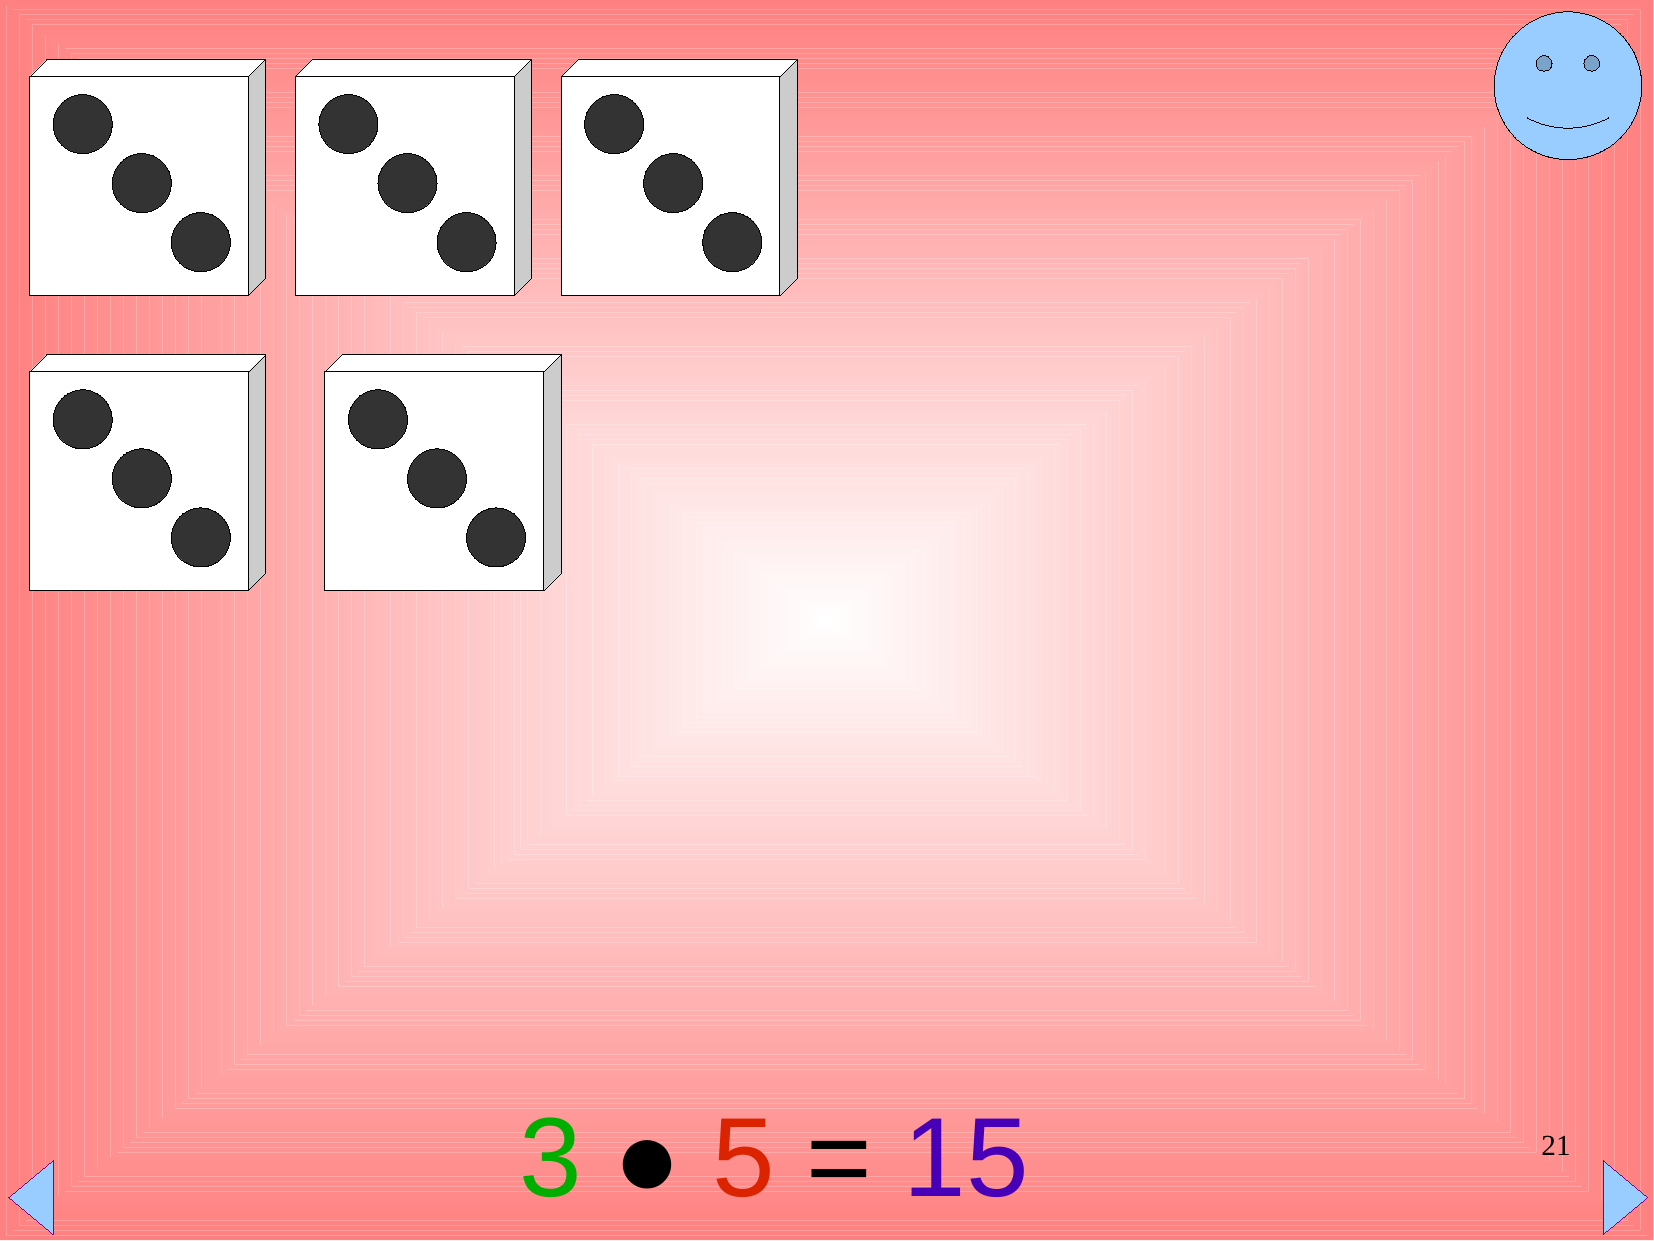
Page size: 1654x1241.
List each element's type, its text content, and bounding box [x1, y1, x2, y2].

text_box [1494, 11, 1642, 160]
text_box [8, 1160, 54, 1235]
text_box [29, 354, 266, 591]
text_box [561, 59, 798, 296]
text_box [324, 354, 562, 591]
text_box [295, 59, 532, 296]
text_box [29, 59, 266, 296]
text_box 3 ● 5 = 15 [504, 1086, 1149, 1228]
text_box [1603, 1160, 1648, 1235]
